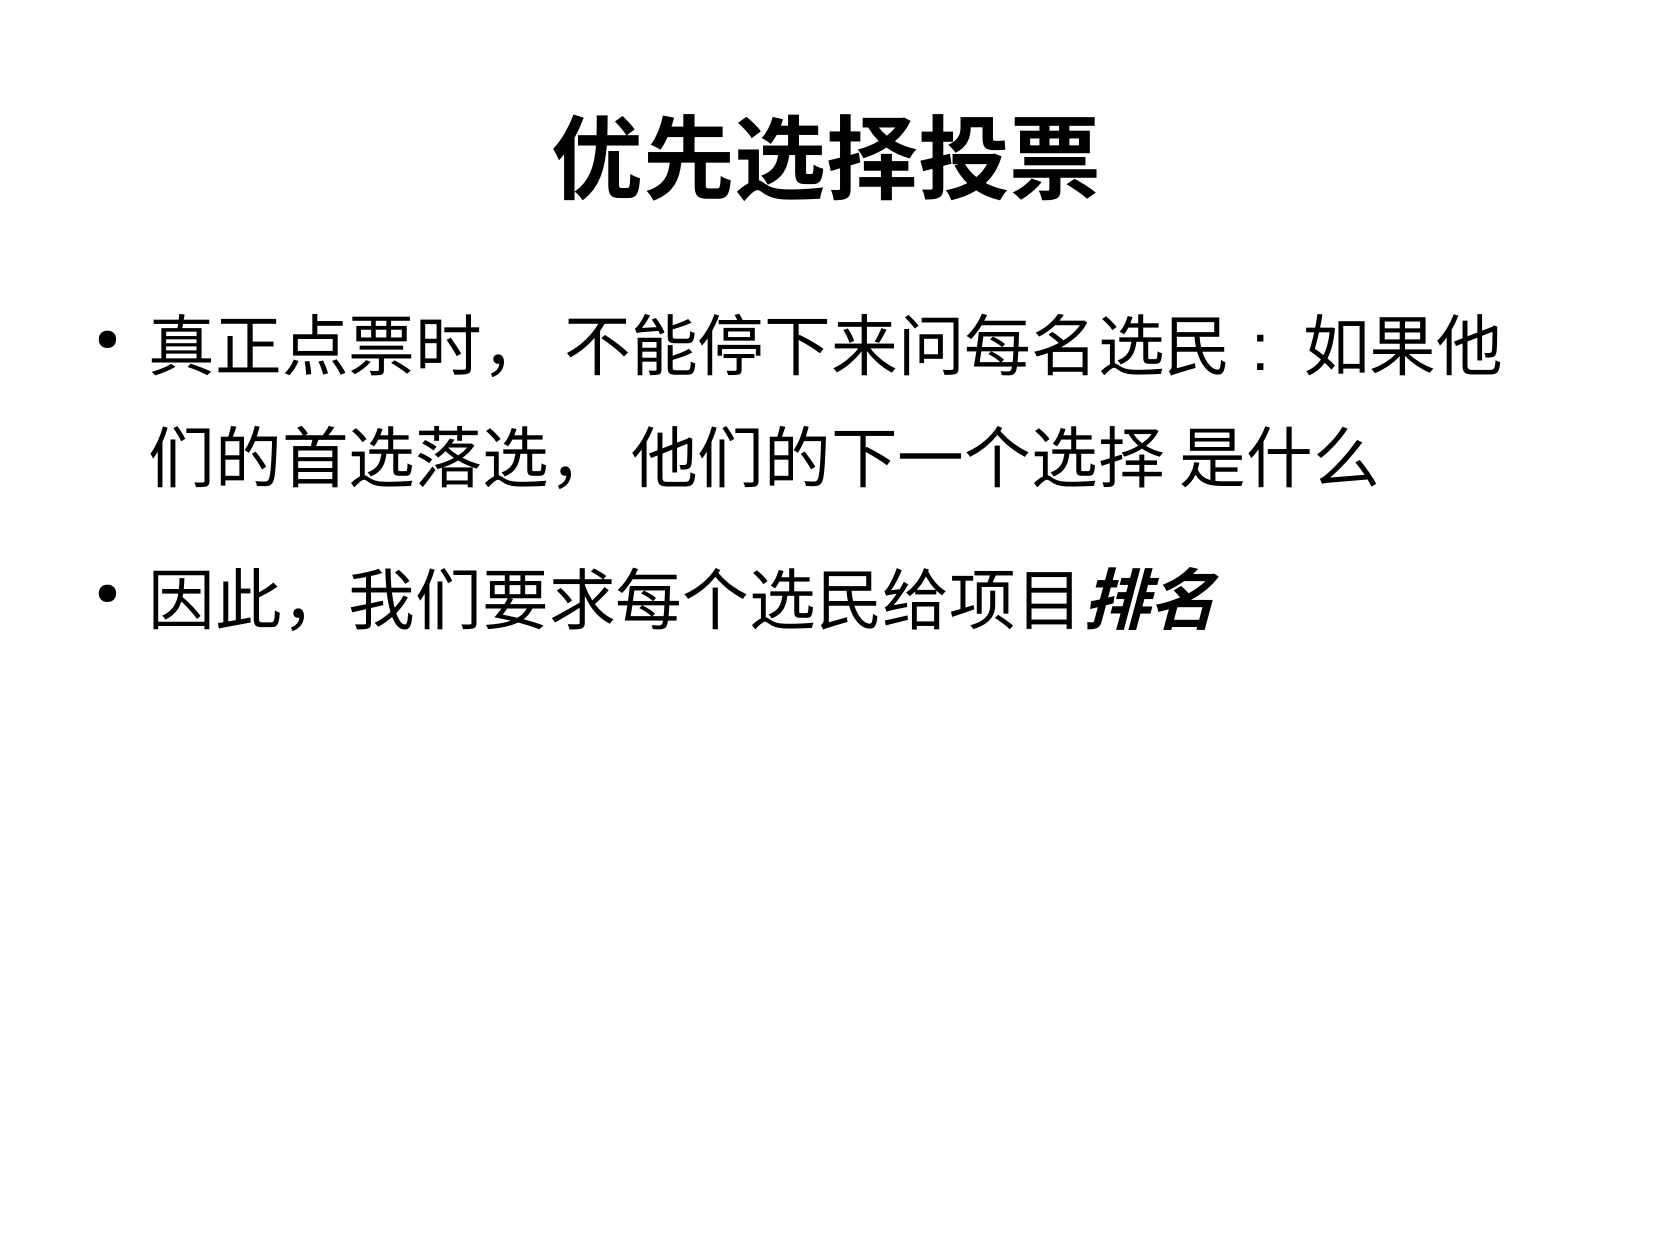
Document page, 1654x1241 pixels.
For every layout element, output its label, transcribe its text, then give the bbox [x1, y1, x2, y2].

list 真正点票时， 不能停下来问每名选民: 如果他们的首选落选， 他们的下一个选择 是什么 因此，我们要求每个选民给项目排名 [77, 293, 1567, 1112]
title 优先选择投票 [82, 49, 1571, 257]
